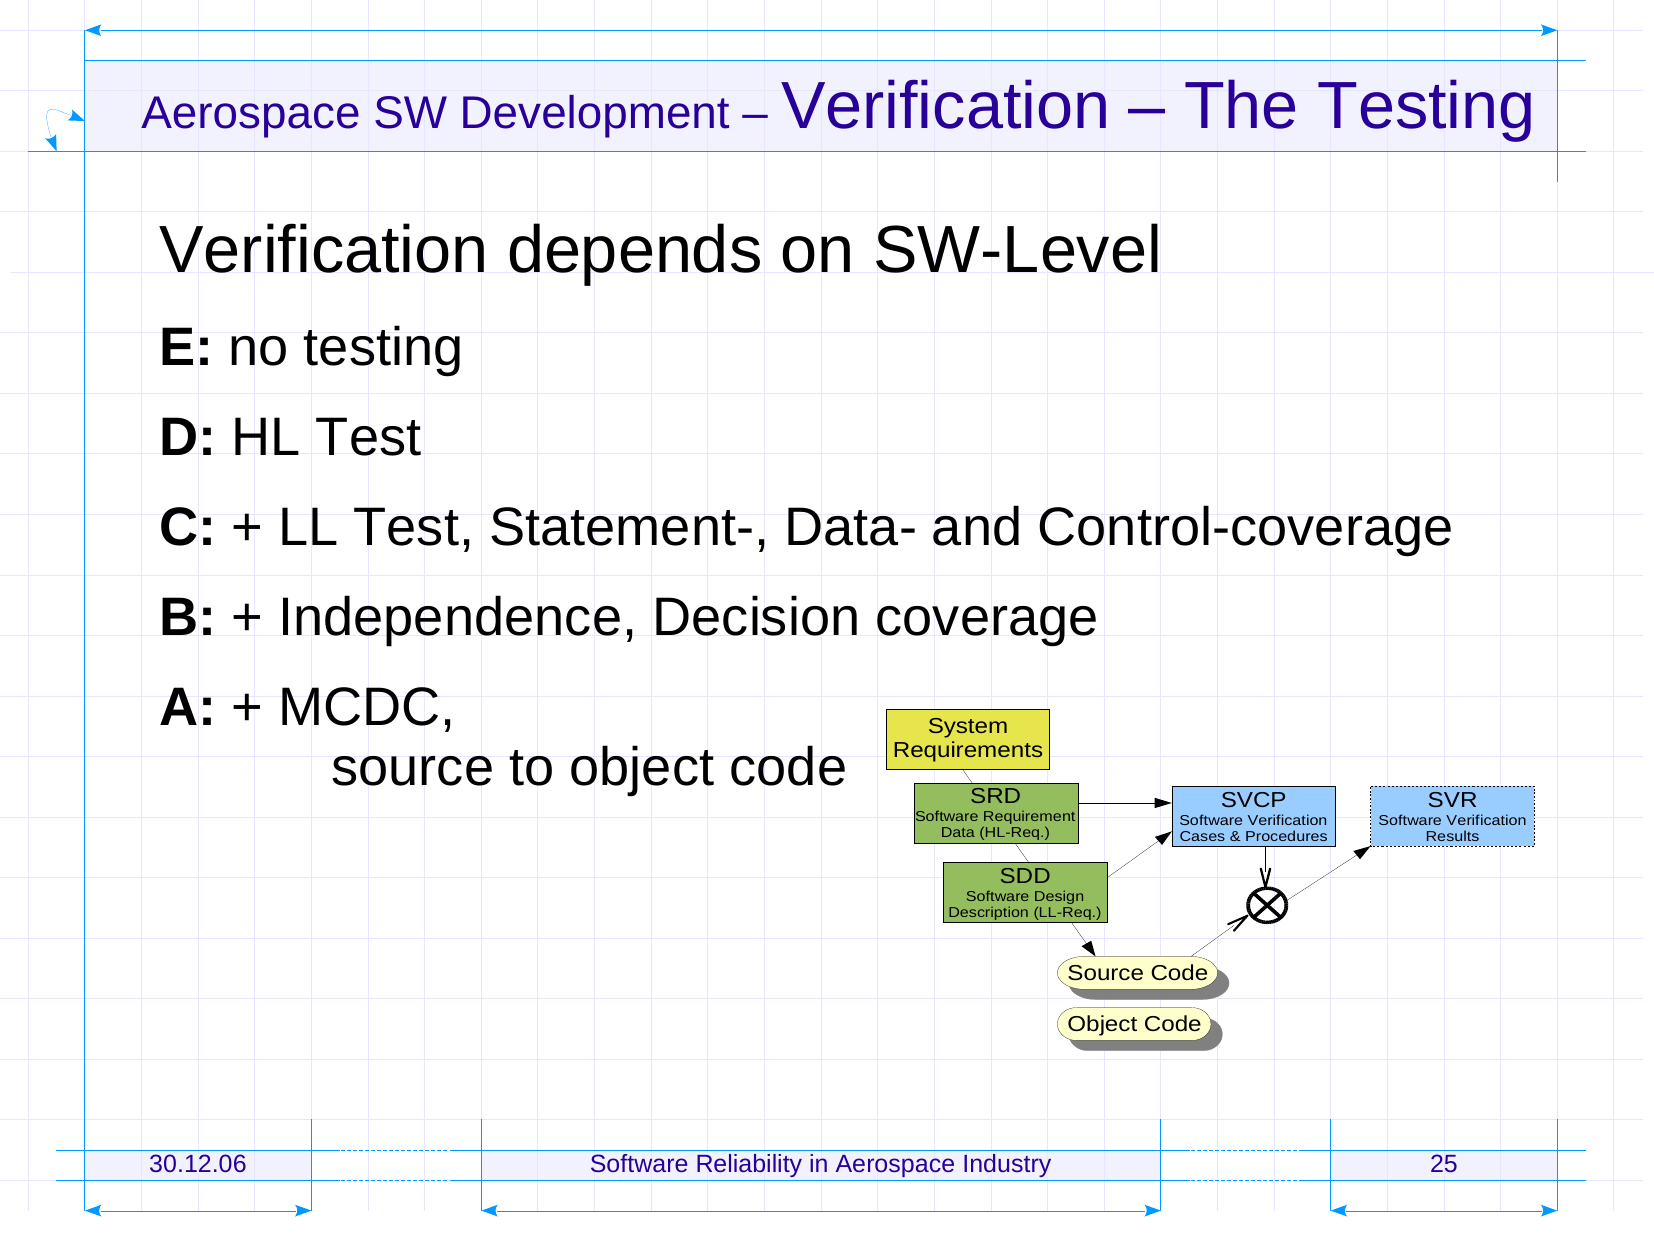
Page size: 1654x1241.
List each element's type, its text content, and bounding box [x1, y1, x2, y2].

list Verification depends on SW-Level E: no testing D: HL Test C: + LL Test, Statement-, Data- and Control-coverage B: + Independence, Decision coverage A: + MCDC, source to object code [141, 211, 1558, 1120]
picture [885, 708, 1536, 1052]
title Aerospace SW Development – Verification – The Testing [141, 60, 1558, 152]
